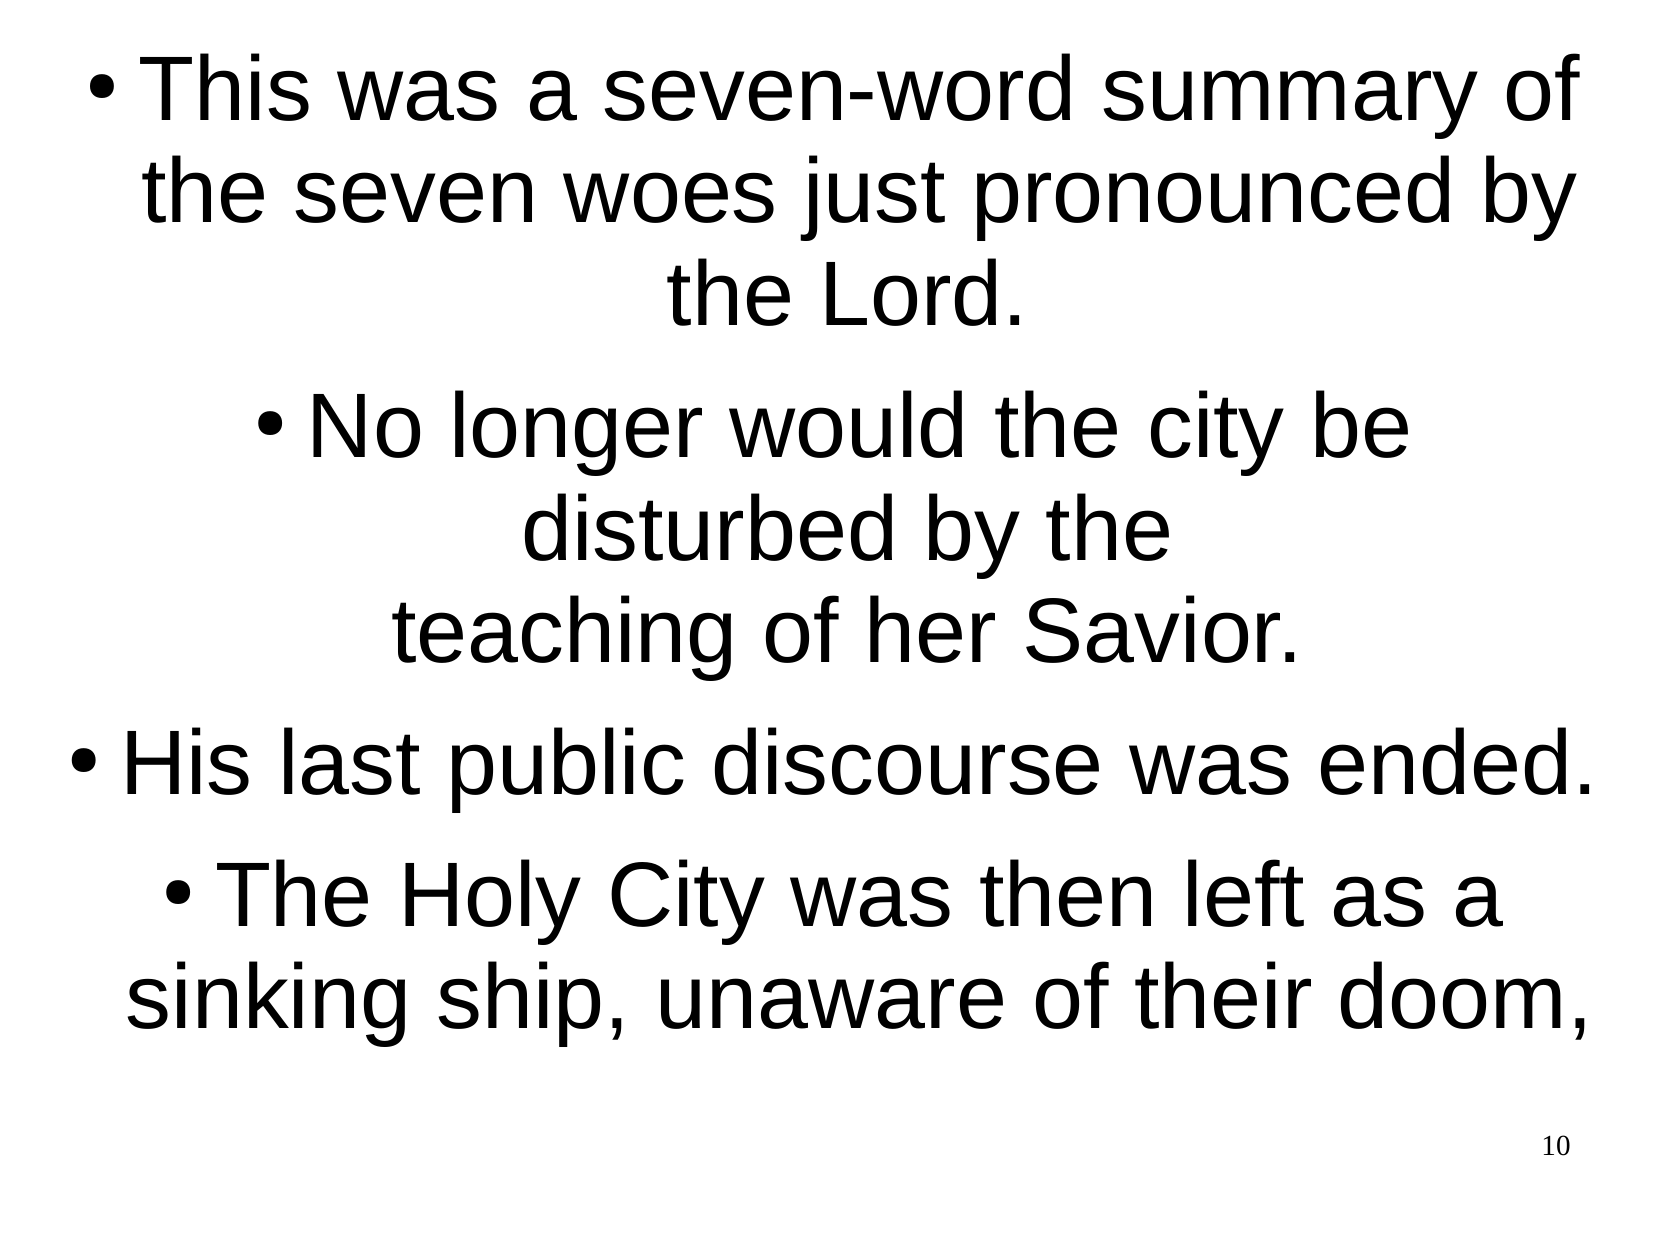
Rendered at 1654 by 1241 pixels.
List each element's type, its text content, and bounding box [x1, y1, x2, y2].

list This was a seven-word summary of the seven woes just pronounced by the Lord. No longer would the city be disturbed by the teaching of her Savior. His last public discourse was ended. The Holy City was then left as a sinking ship, unaware of their doom, [37, 37, 1613, 1201]
